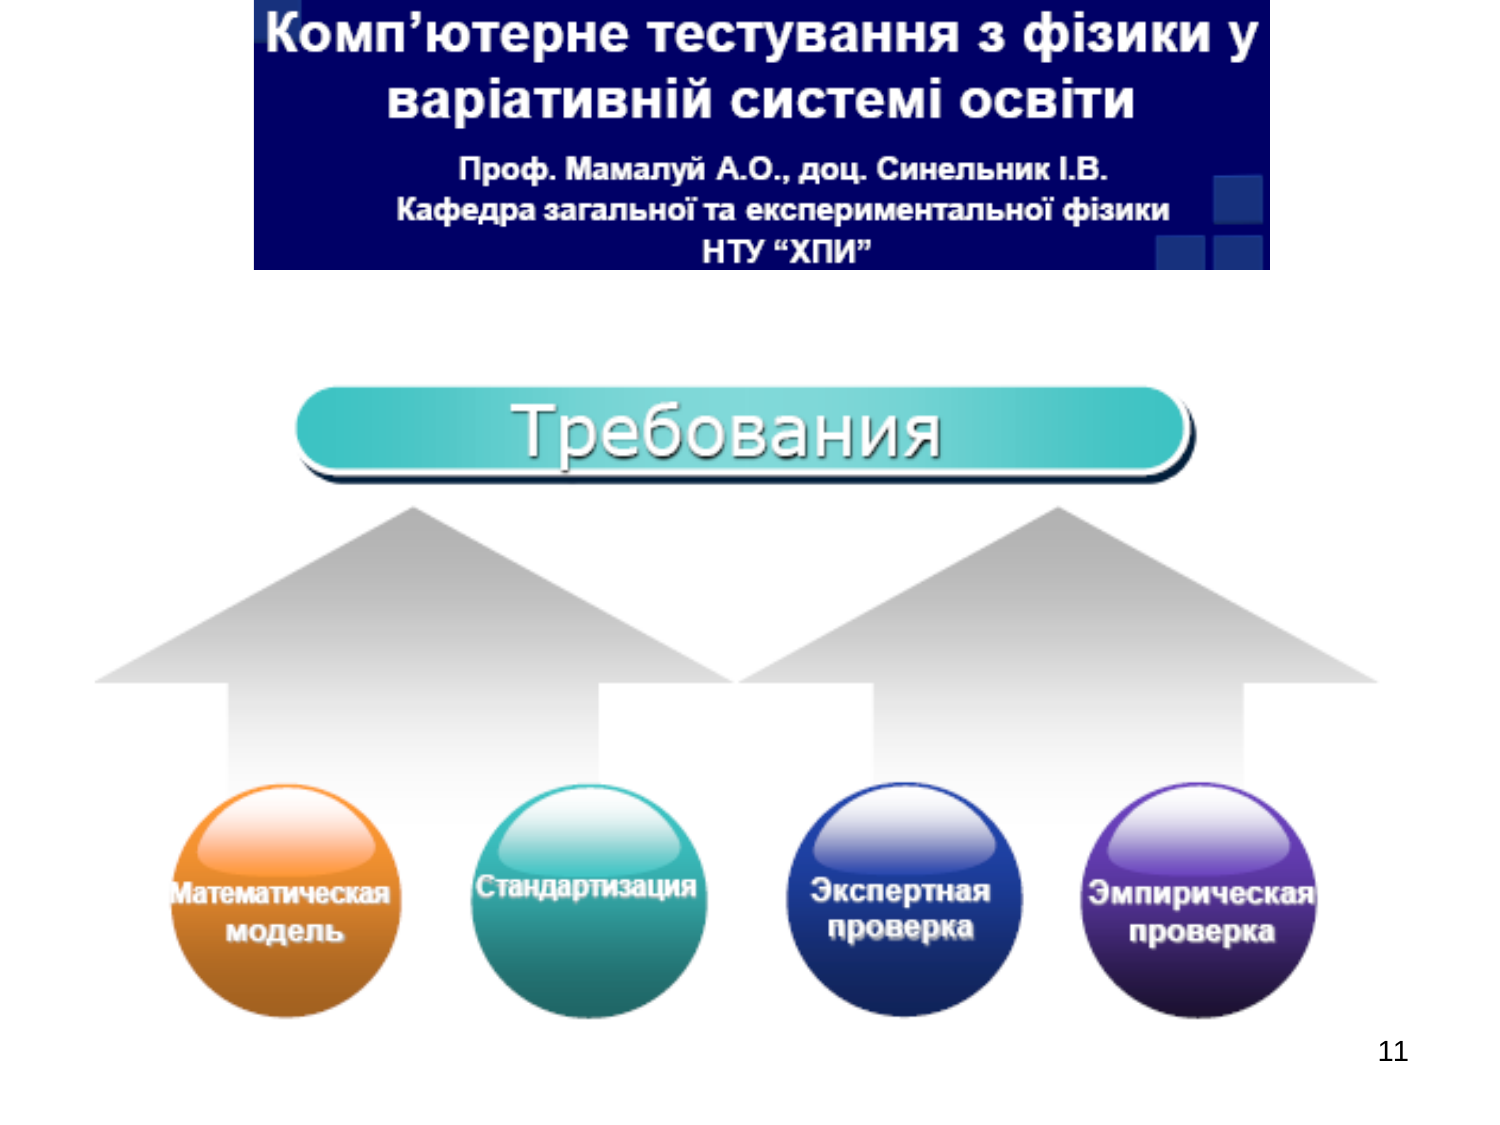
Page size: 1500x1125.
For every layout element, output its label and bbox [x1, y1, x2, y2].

picture [94, 355, 1404, 1027]
picture [253, 0, 1270, 270]
